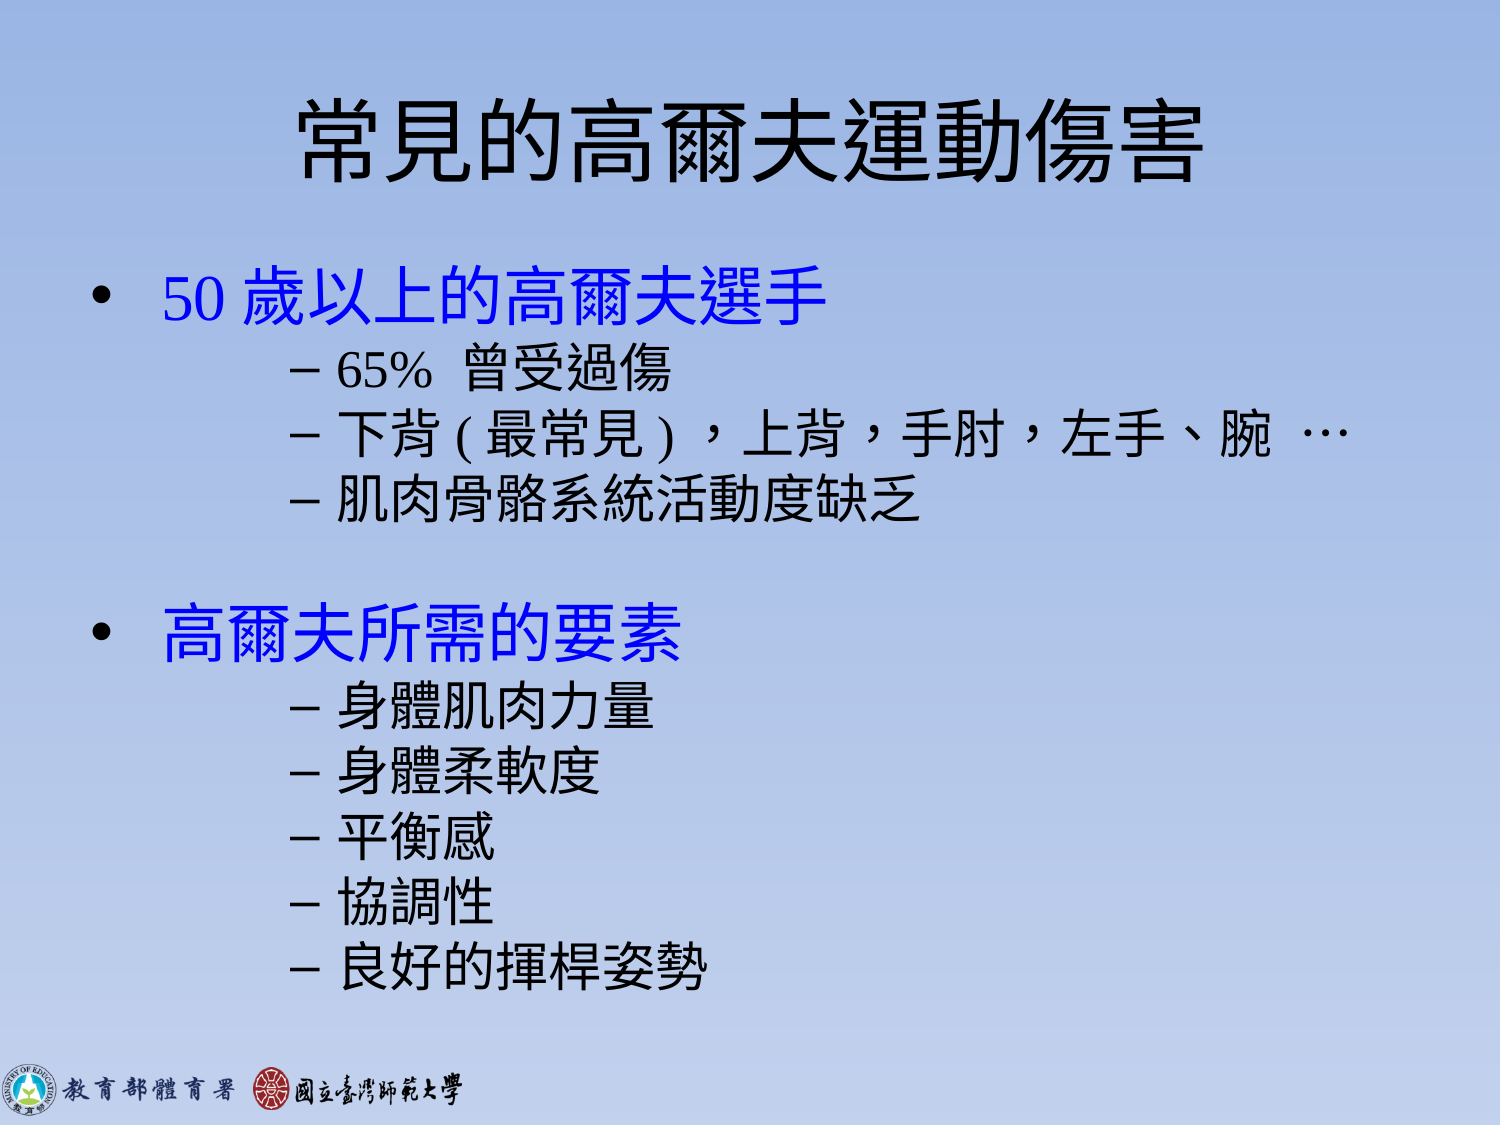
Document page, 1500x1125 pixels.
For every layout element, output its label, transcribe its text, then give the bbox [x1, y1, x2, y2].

title 常見的高爾夫運動傷害 [75, 45, 1426, 233]
list 50歲以上的高爾夫選手 65% 曾受過傷 下背(最常見)，上背，手肘，左手、腕 … 肌肉骨骼系統活動度缺乏 高爾夫所需的要素 身體肌肉力量 身體柔軟度 平衡感 協調性 良好的揮桿姿勢 [75, 262, 1426, 1005]
